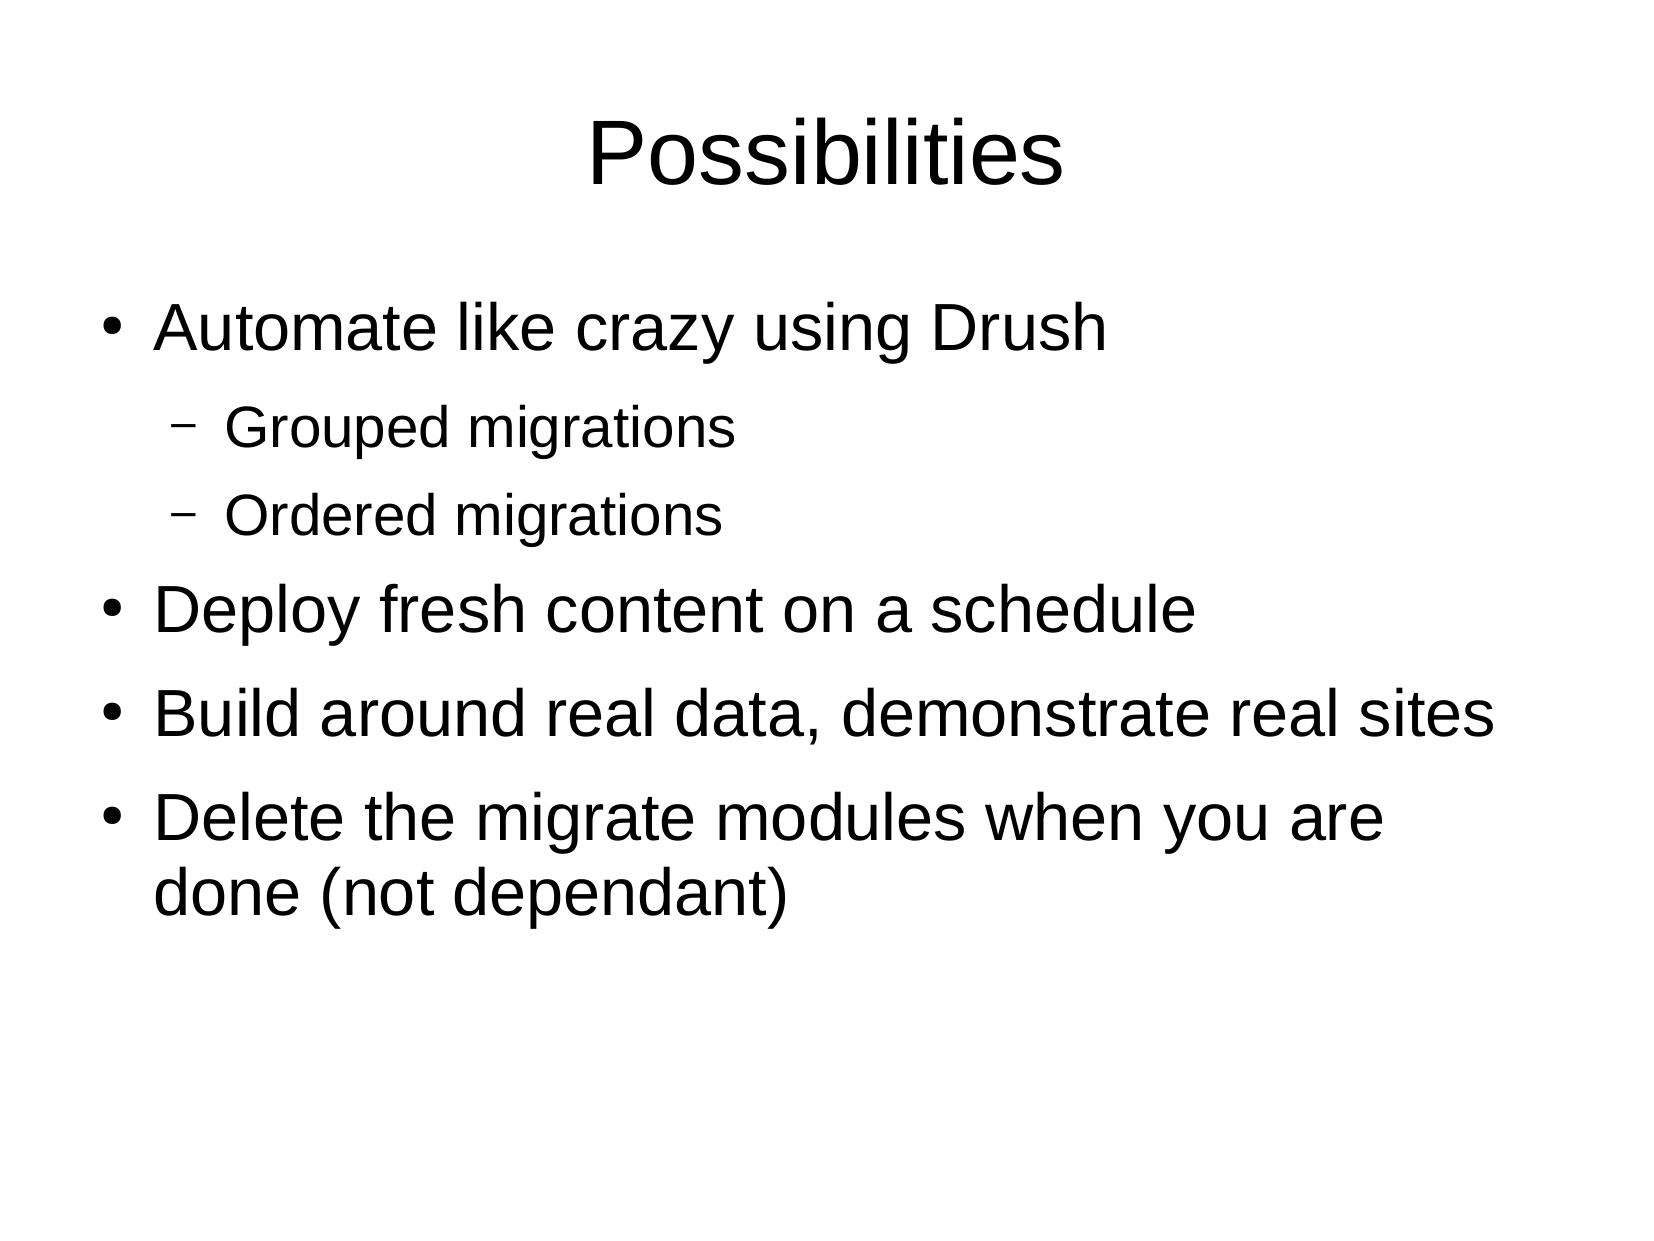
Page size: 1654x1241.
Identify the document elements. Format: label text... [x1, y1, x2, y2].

list Automate like crazy using Drush Grouped migrations Ordered migrations Deploy fresh content on a schedule Build around real data, demonstrate real sites Delete the migrate modules when you are done (not dependant) [82, 290, 1538, 1010]
title Possibilities [82, 49, 1571, 257]
